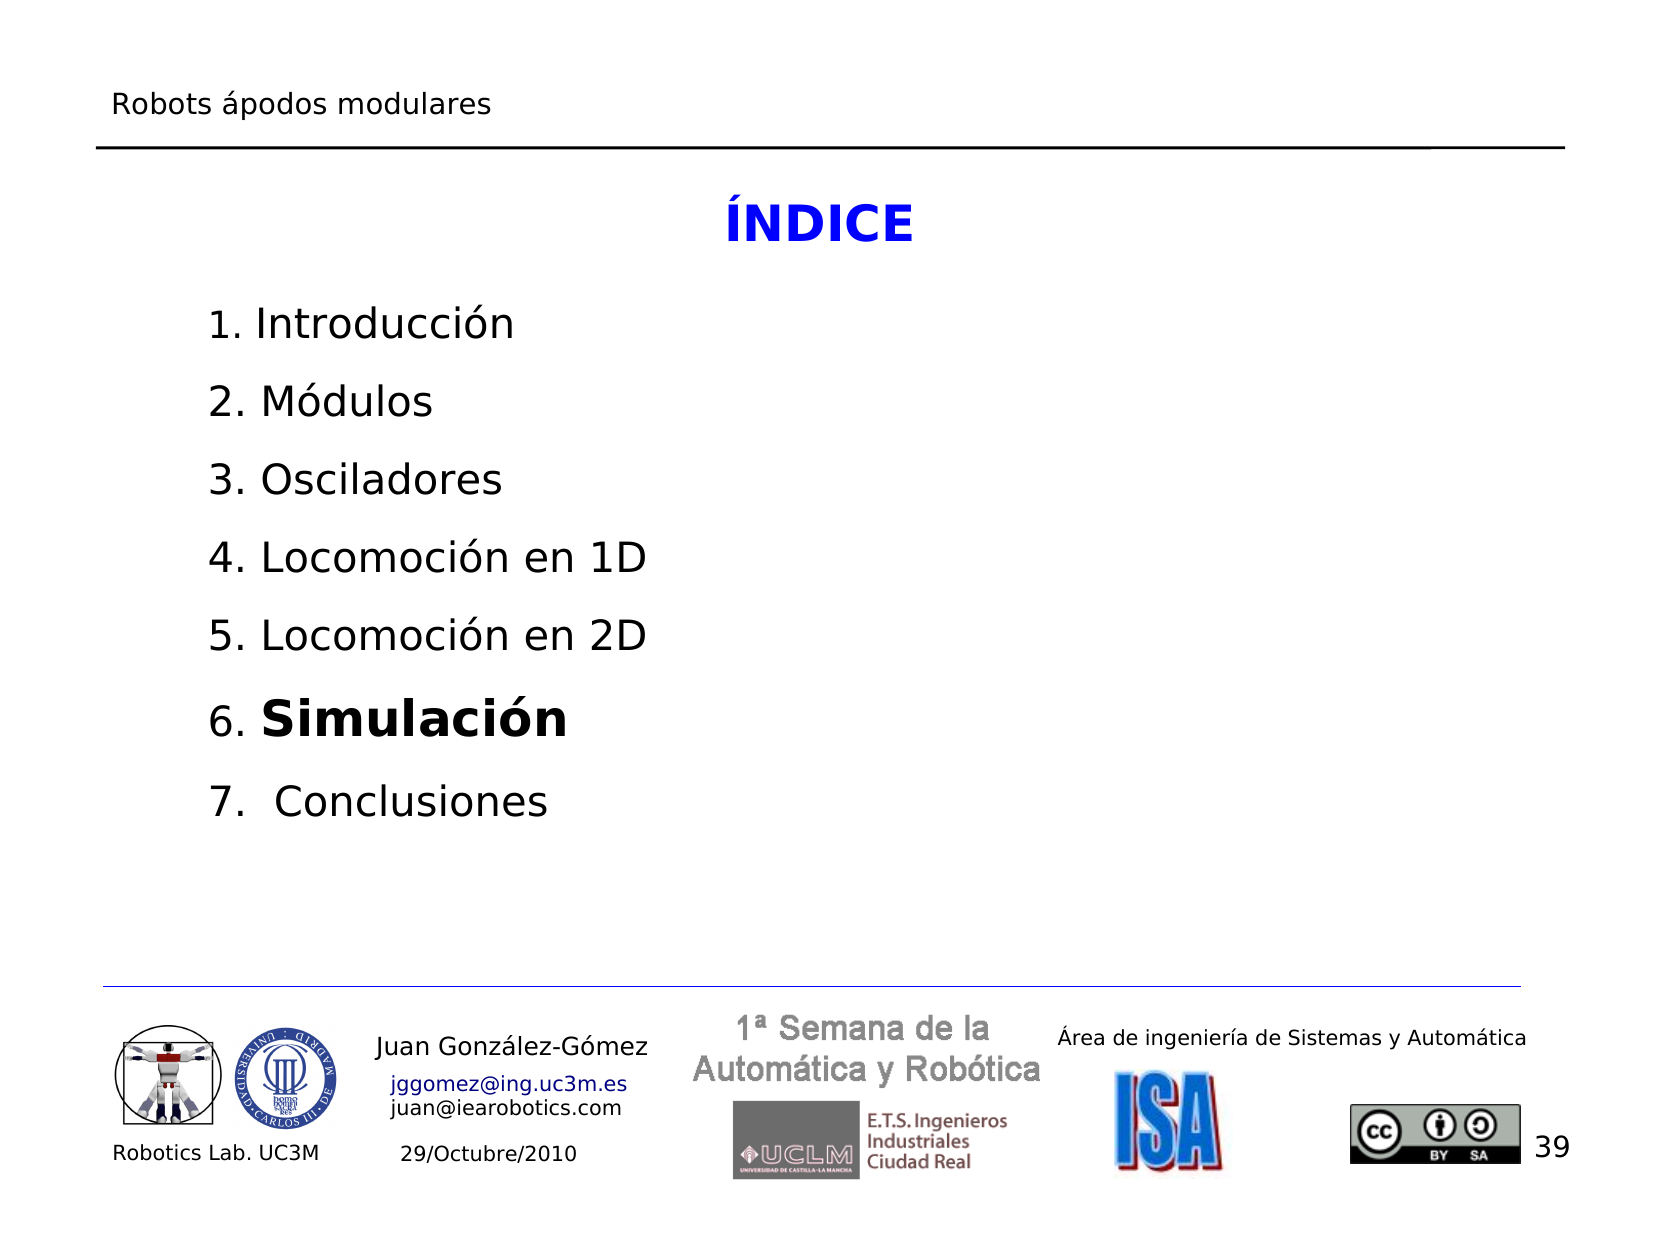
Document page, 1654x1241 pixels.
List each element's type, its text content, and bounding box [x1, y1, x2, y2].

text_box Introducción Módulos Osciladores Locomoción en 1D Locomoción en 2D Simulación Conclusiones [192, 292, 663, 834]
text_box Juan González-Gómez [361, 1024, 662, 1070]
text_box 29/Octubre/2010 [385, 1134, 593, 1178]
picture [233, 1025, 338, 1130]
picture [1350, 1104, 1521, 1164]
text_box Robotics Lab. UC3M [97, 1133, 385, 1179]
text_box ÍNDICE [709, 187, 931, 261]
picture [662, 994, 1072, 1199]
picture [1114, 1069, 1233, 1179]
text_box Robots ápodos modulares [96, 79, 508, 129]
text_box jggomez@ing.uc3m.es juan@iearobotics.com [375, 1064, 643, 1129]
text_box Área de ingeniería de Sistemas y Automática [1042, 1019, 1542, 1062]
picture [114, 1025, 222, 1125]
